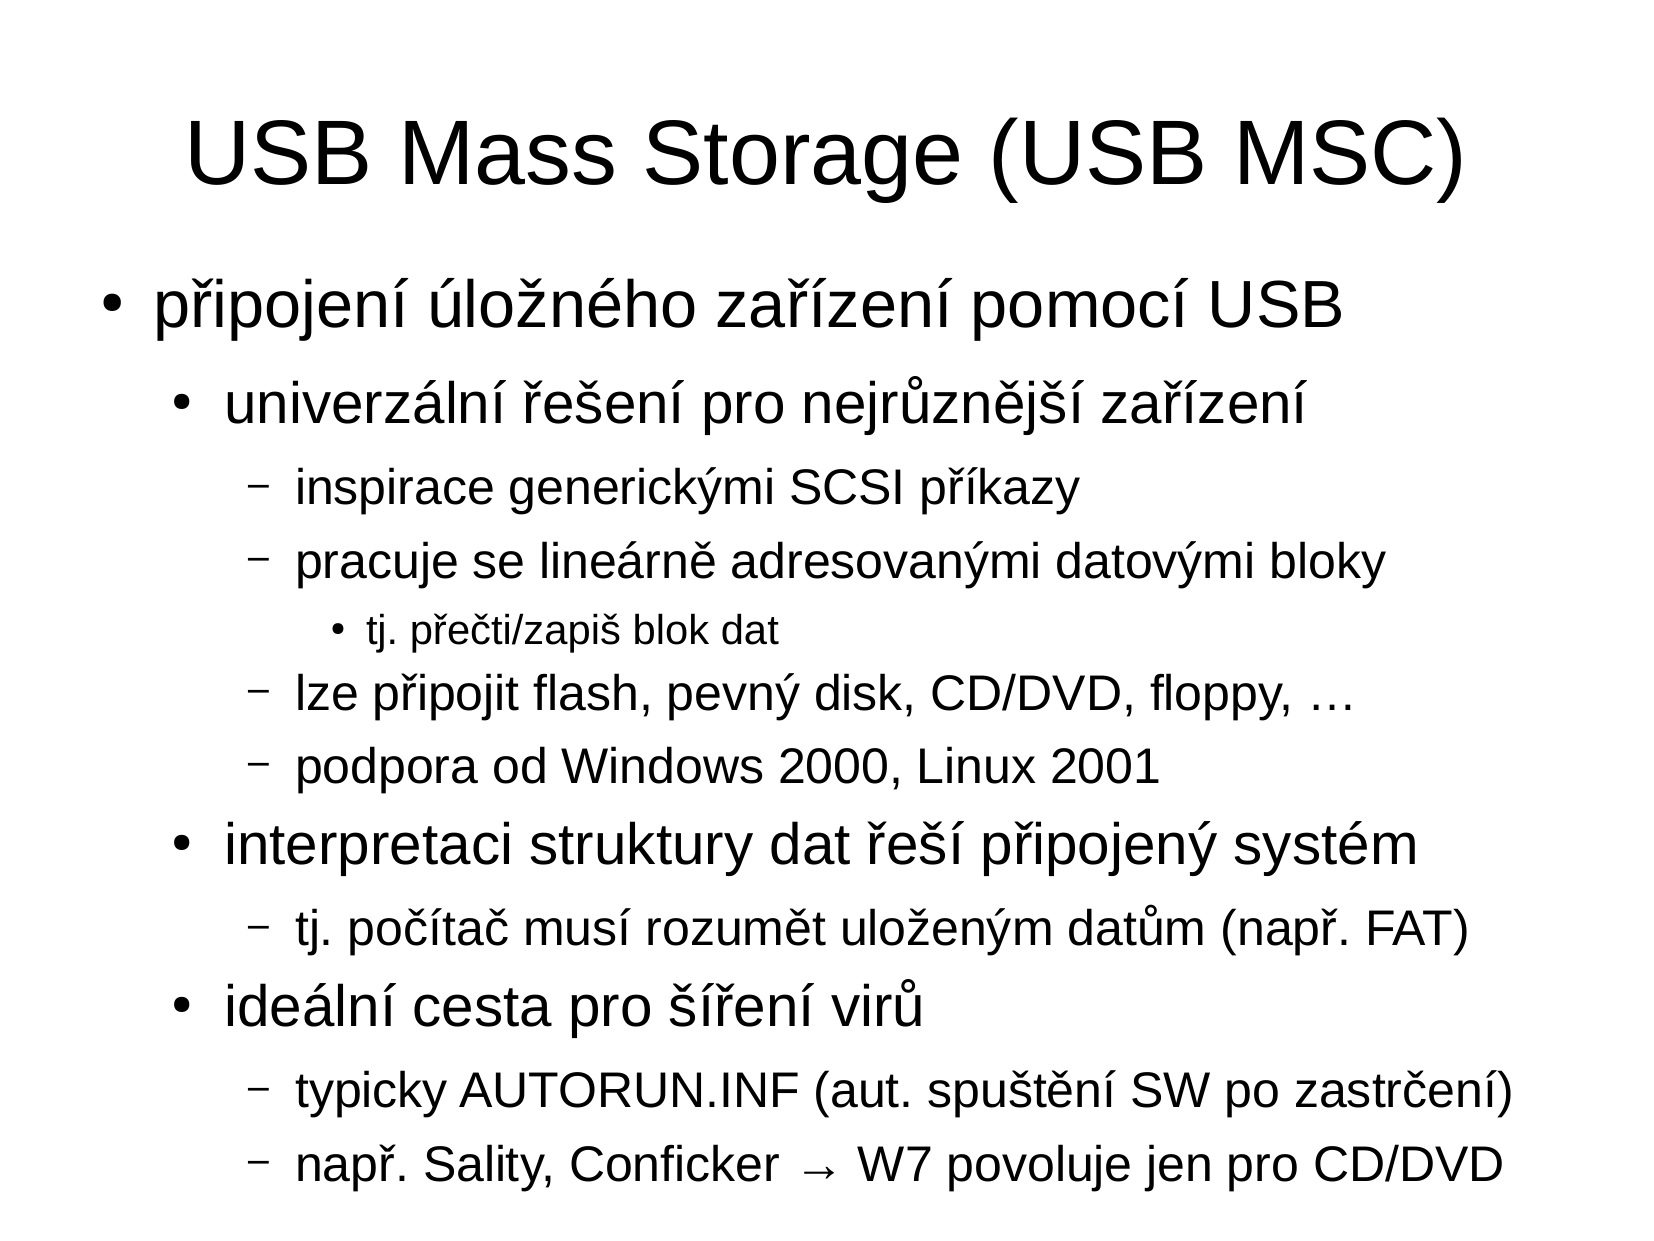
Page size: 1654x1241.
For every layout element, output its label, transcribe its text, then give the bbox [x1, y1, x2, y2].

list připojení úložného zařízení pomocí USB univerzální řešení pro nejrůznější zařízení inspirace generickými SCSI příkazy pracuje se lineárně adresovanými datovými bloky tj. přečti/zapiš blok dat lze připojit flash, pevný disk, CD/DVD, floppy, … podpora od Windows 2000, Linux 2001 interpretaci struktury dat řeší připojený systém tj. počítač musí rozumět uloženým datům (např. FAT) ideální cesta pro šíření virů typicky AUTORUN.INF (aut. spuštění SW po zastrčení) např. Sality, Conficker → W7 povoluje jen pro CD/DVD [82, 266, 1571, 1207]
title USB Mass Storage (USB MSC) [82, 56, 1571, 250]
